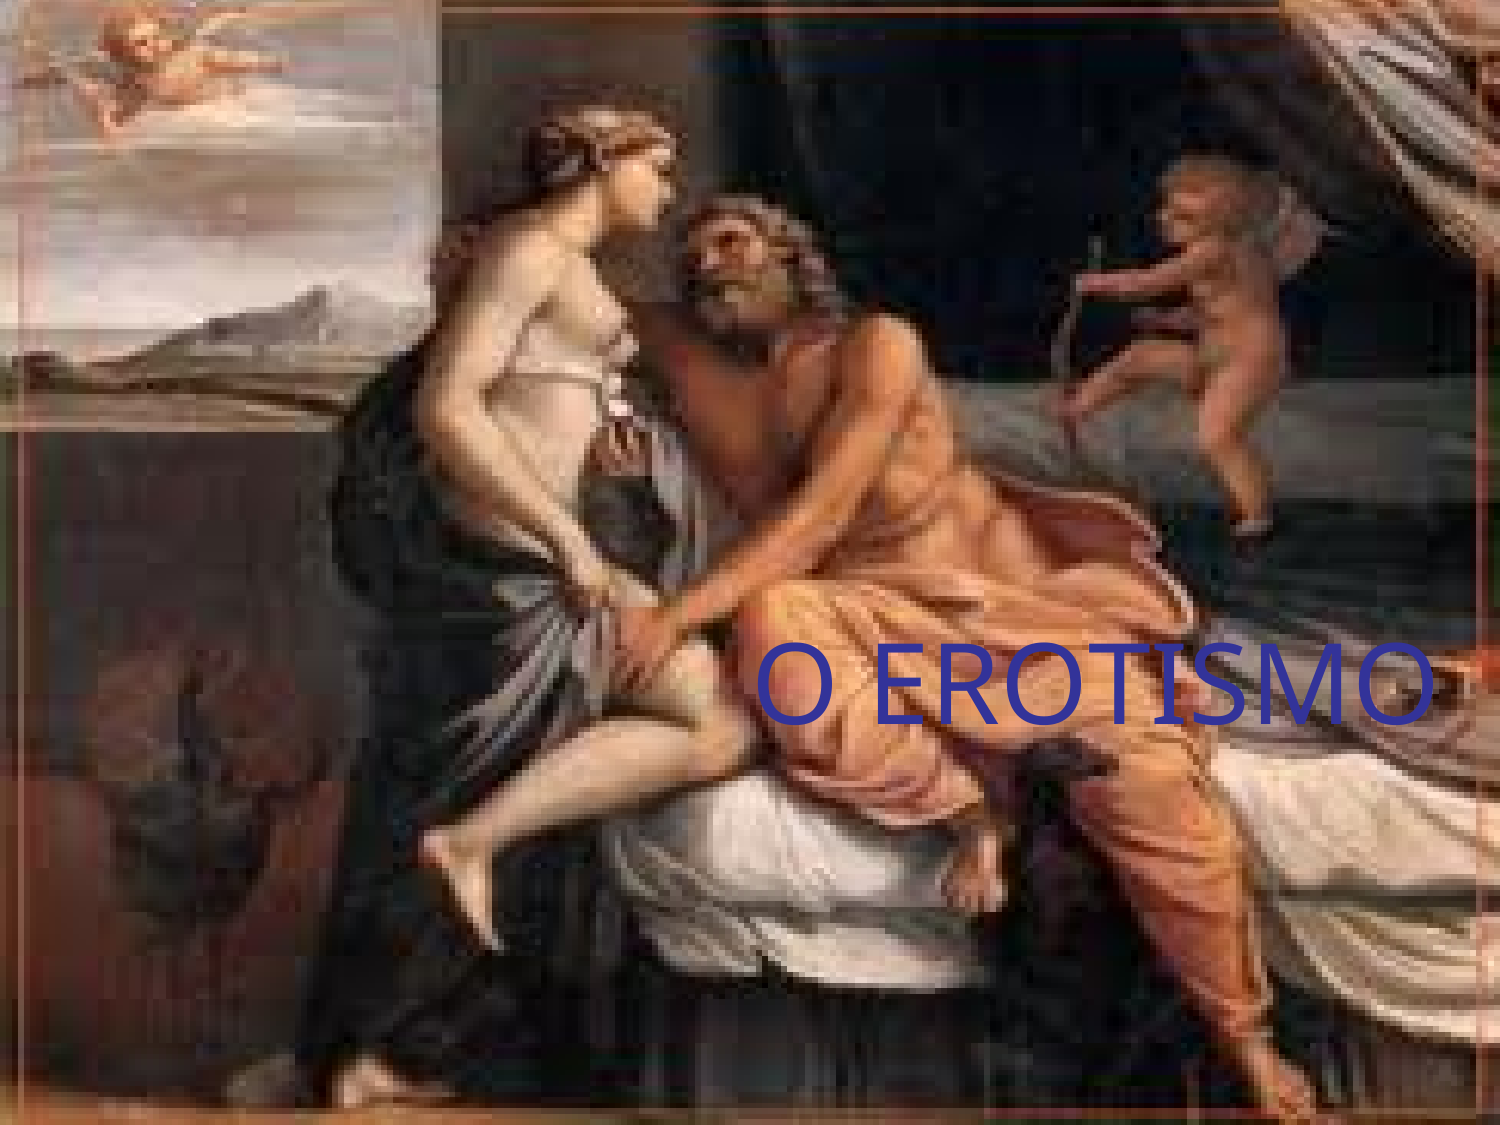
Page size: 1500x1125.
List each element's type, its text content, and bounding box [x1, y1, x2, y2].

picture [0, 0, 1500, 1125]
text_box O EROTISMO [720, 605, 1472, 756]
list [75, 262, 1426, 1006]
